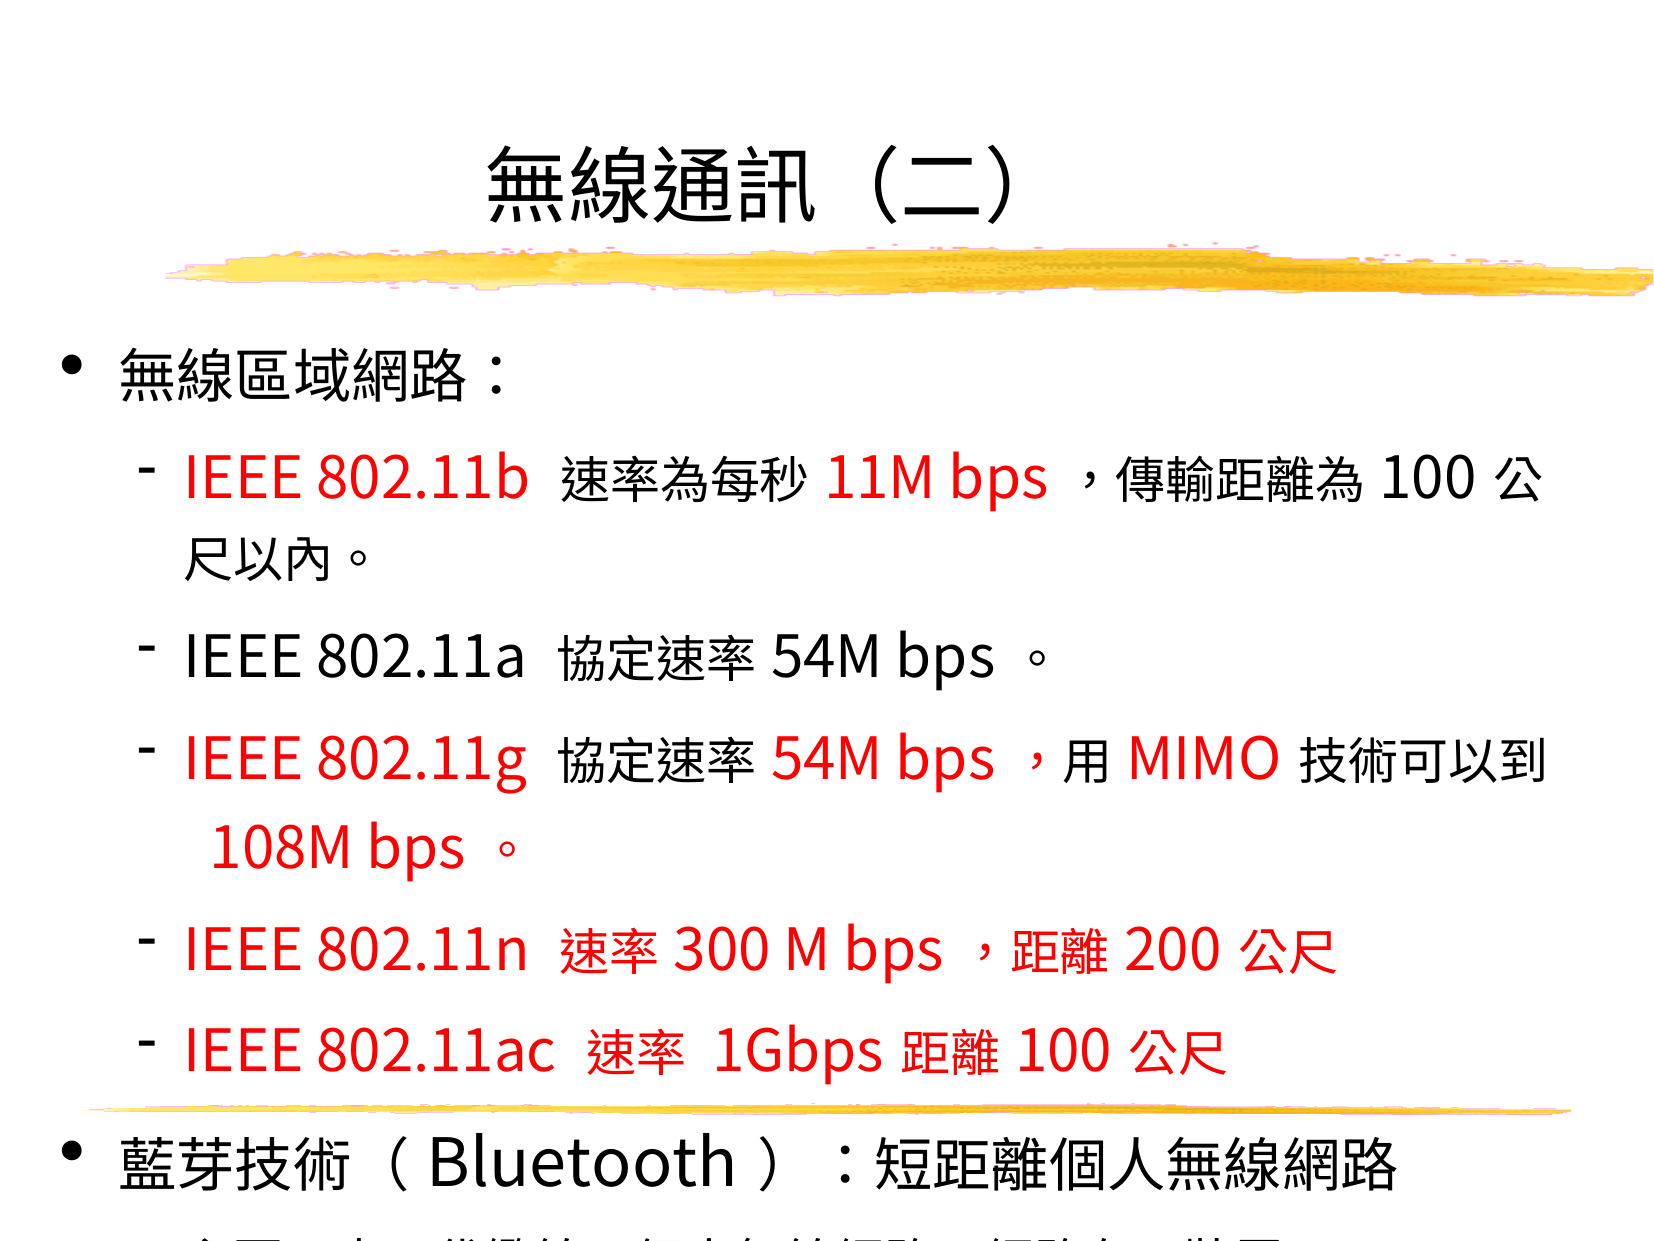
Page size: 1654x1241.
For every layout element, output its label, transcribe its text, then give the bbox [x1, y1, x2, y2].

picture [165, 237, 1654, 308]
title 無線通訊（二） [73, 41, 1479, 249]
list 無線區域網路： IEEE 802.11b 速率為每秒11M bps，傳輸距離為100公尺以內。 IEEE 802.11a 協定速率54M bps。 IEEE 802.11g 協定速率54M bps，用MIMO技術可以到 108M bps。 IEEE 802.11n 速率300 M bps，距離200公尺 IEEE 802.11ac 速率 1Gbps距離100公尺 藍芽技術（Bluetooth）：短距離個人無線網路 主要用來取代纜線、個人無線網路、網路存取裝置 [47, 316, 1572, 1241]
